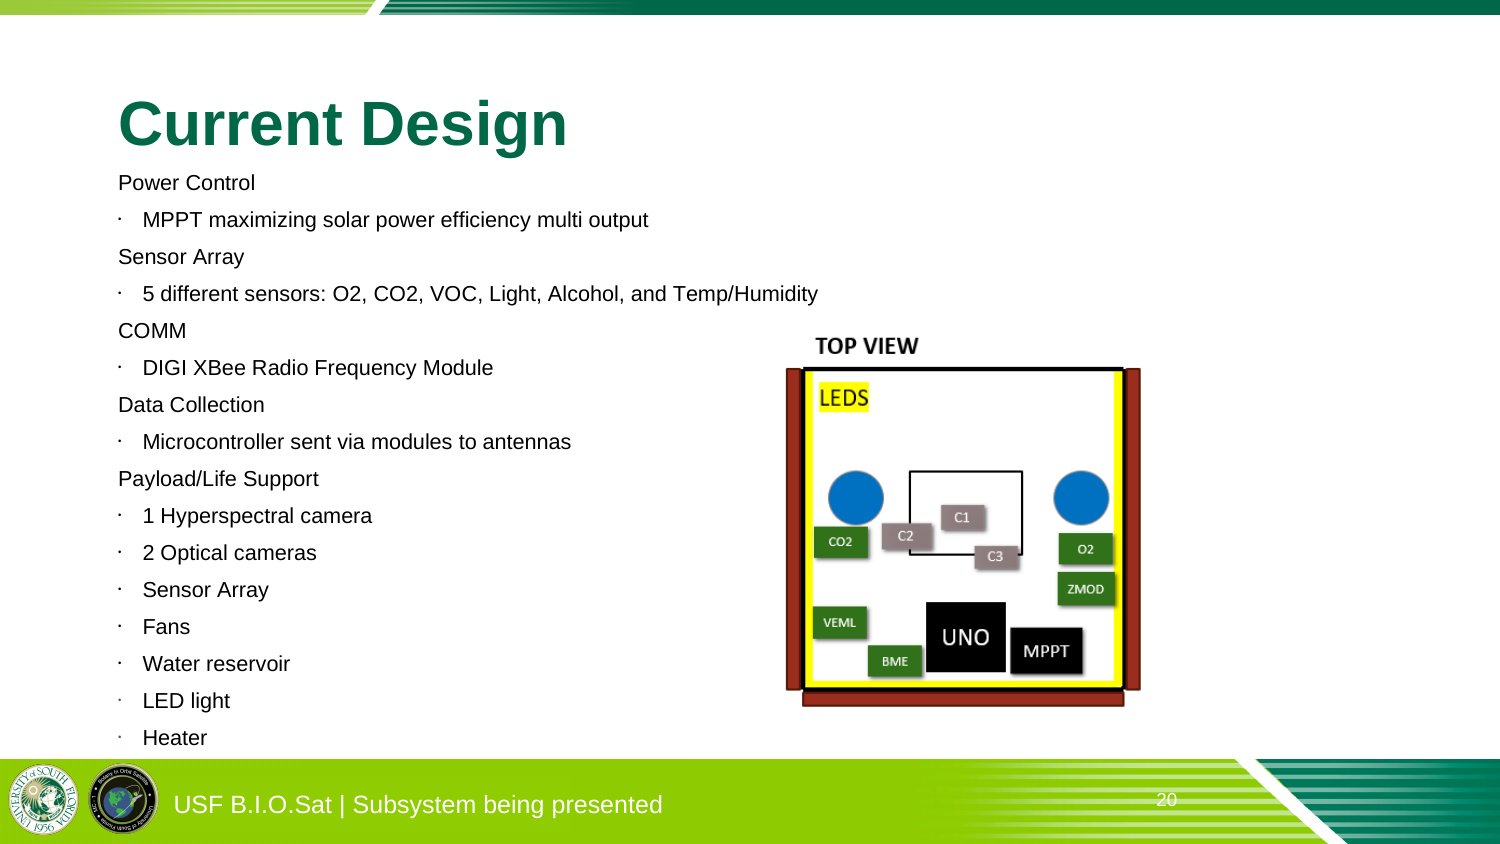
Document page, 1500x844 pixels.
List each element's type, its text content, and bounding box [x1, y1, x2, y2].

picture [773, 327, 1158, 723]
slide_number 20 [1141, 776, 1479, 822]
title Current Design [103, 44, 1397, 164]
list Power Control MPPT maximizing solar power efficiency multi output Sensor Array 5 different sensors: O2, CO2, VOC, Light, Alcohol, and Temp/Humidity COMM DIGI XBee Radio Frequency Module Data Collection Microcontroller sent via modules to antennas Payload/Life Support 1 Hyperspectral camera 2 Optical cameras Sensor Array Fans Water reservoir LED light Heater [103, 164, 1444, 760]
